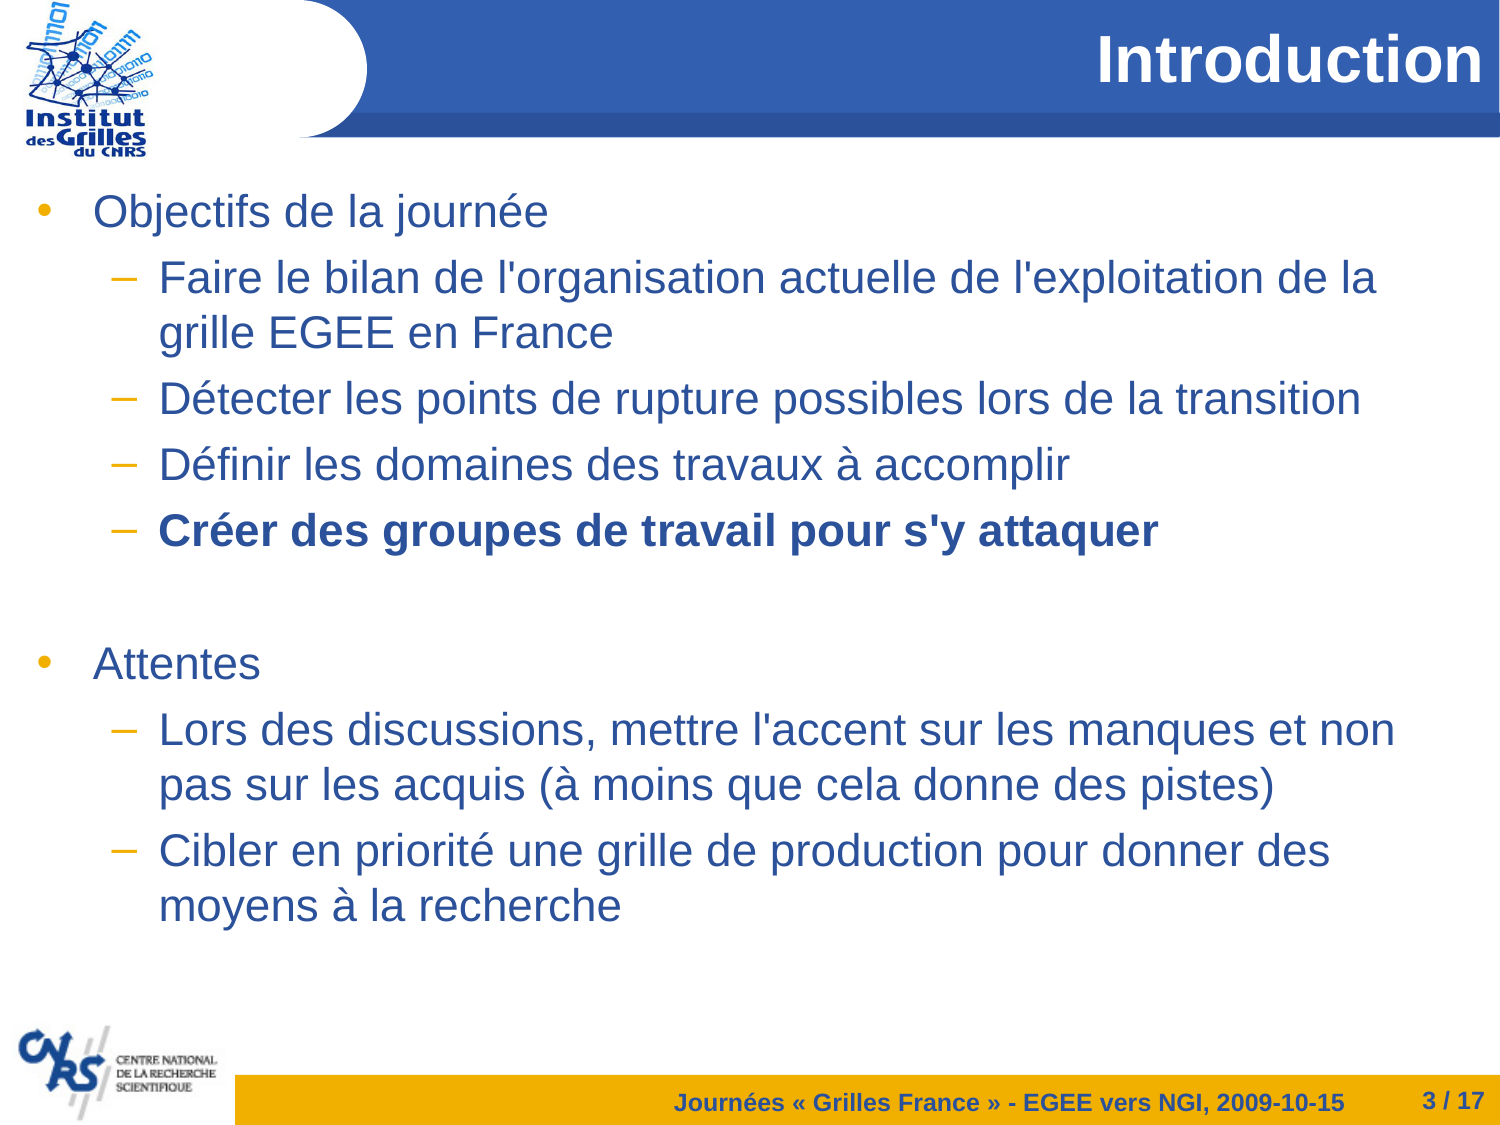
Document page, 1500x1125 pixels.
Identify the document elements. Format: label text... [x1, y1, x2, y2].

list Objectifs de la journée Faire le bilan de l'organisation actuelle de l'exploitation de la grille EGEE en France Détecter les points de rupture possibles lors de la transition Définir les domaines des travaux à accomplir Créer des groupes de travail pour s'y attaquer Attentes Lors des discussions, mettre l'accent sur les manques et non pas sur les acquis (à moins que cela donne des pistes) Cibler en priorité une grille de production pour donner des moyens à la recherche [21, 174, 1472, 1066]
text_box <numéro> / 17 [1397, 1076, 1500, 1125]
title Introduction [395, 0, 1500, 113]
text_box Journées « Grilles France » - EGEE vers NGI, 2009-10-15 [261, 1079, 1362, 1125]
picture [0, 0, 178, 159]
picture [0, 1023, 235, 1125]
